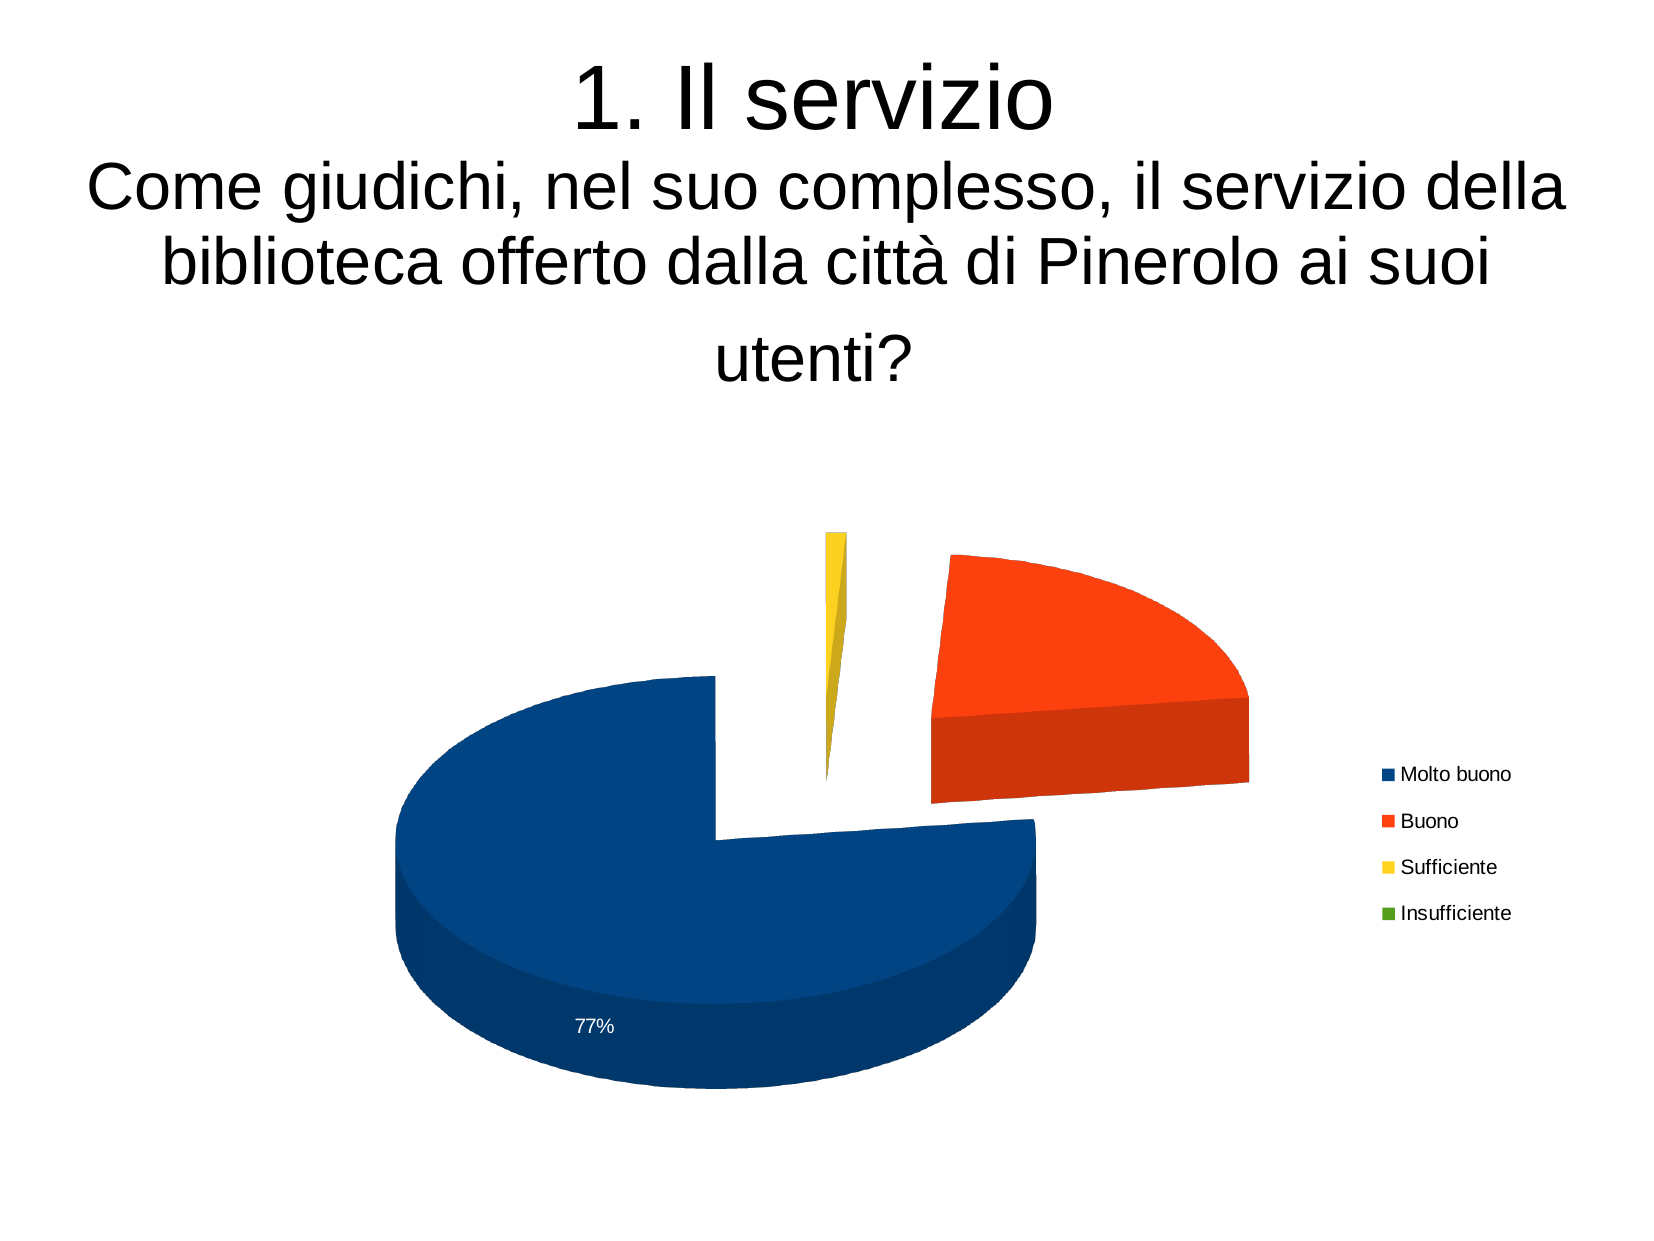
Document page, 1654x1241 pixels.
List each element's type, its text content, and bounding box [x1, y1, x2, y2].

title 1. Il servizio Come giudichi, nel suo complesso, il servizio della biblioteca offerto dalla città di Pinerolo ai suoi utenti? [82, 46, 1571, 402]
chart [213, 495, 1584, 1124]
